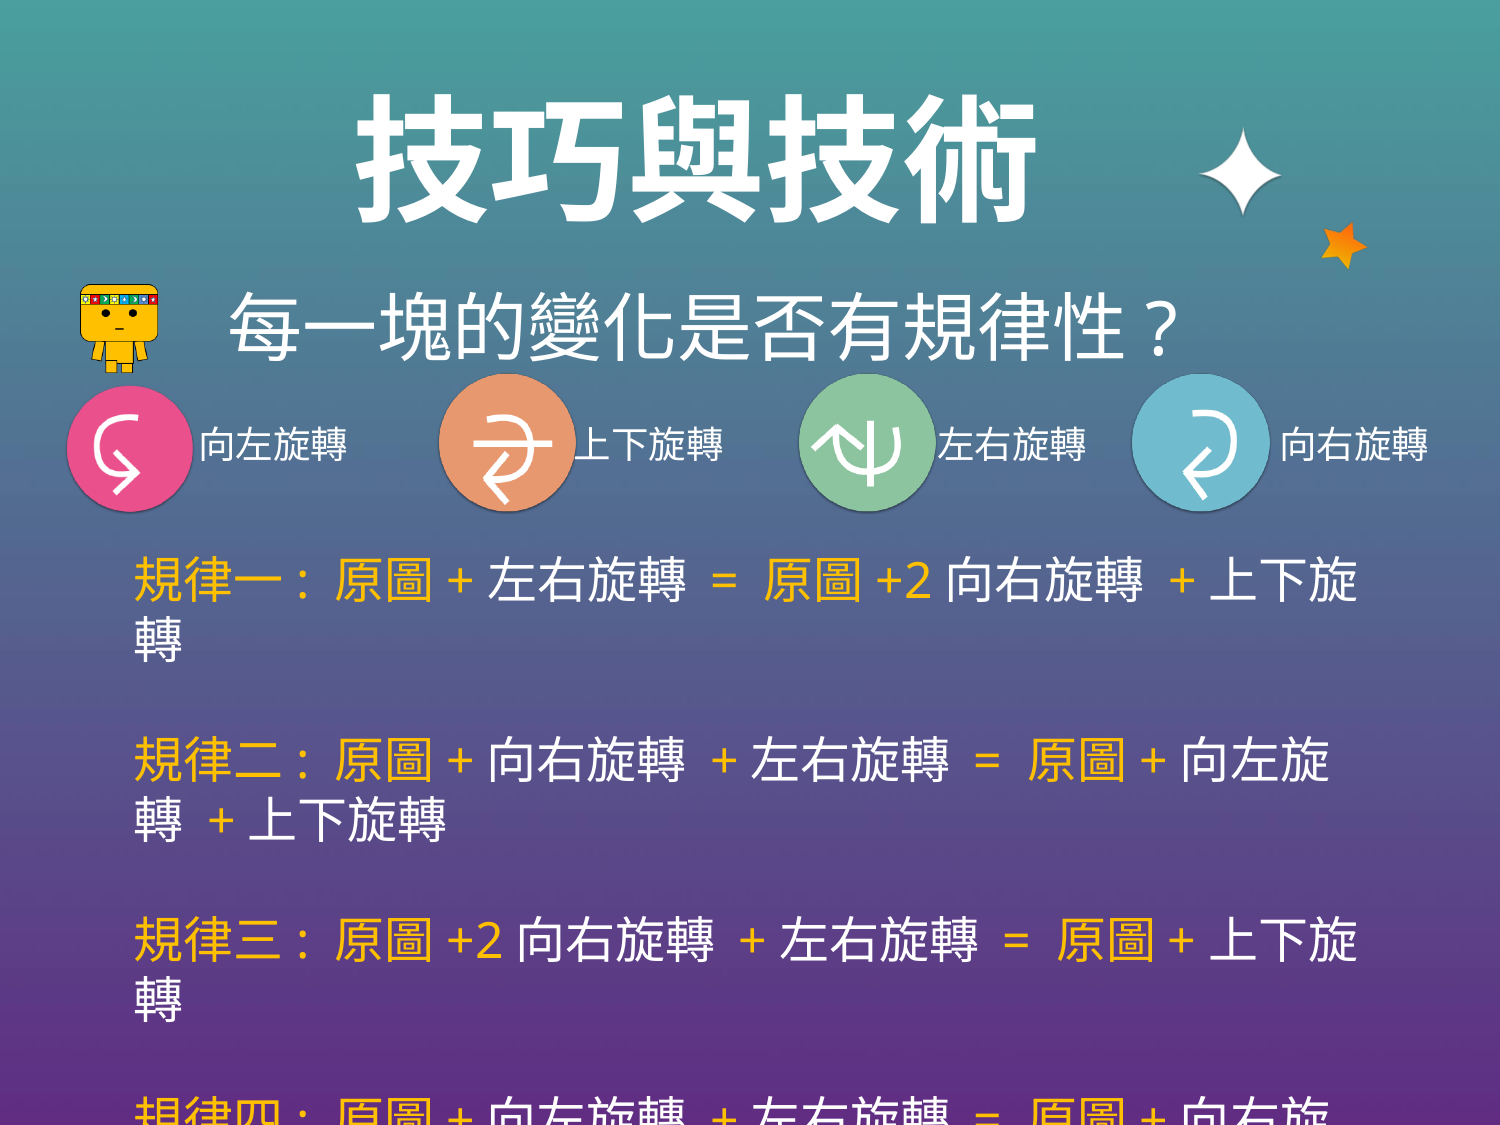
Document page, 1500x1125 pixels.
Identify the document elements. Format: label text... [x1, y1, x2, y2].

text_box 上下旋轉 [558, 413, 741, 474]
picture [0, 0, 1500, 1125]
text_box 技巧與技術 [337, 66, 1159, 249]
text_box 向右旋轉 [1264, 413, 1447, 474]
text_box 規律一: 原圖+左右旋轉 = 原圖+2向右旋轉 +上下旋轉 規律二: 原圖+向右旋轉 +左右旋轉 = 原圖+向左旋轉 +上下旋轉 規律三: 原圖+2向右旋轉 +左右旋轉 = 原圖+上下旋轉 規律四: 原圖+向左旋轉 +左右旋轉 = 原圖+向右旋轉 +上下旋轉 [118, 420, 1388, 1125]
text_box 每一塊的變化是否有規律性? [212, 273, 1317, 380]
text_box 向左旋轉 [183, 413, 366, 474]
text_box 左右旋轉 [922, 413, 1104, 474]
